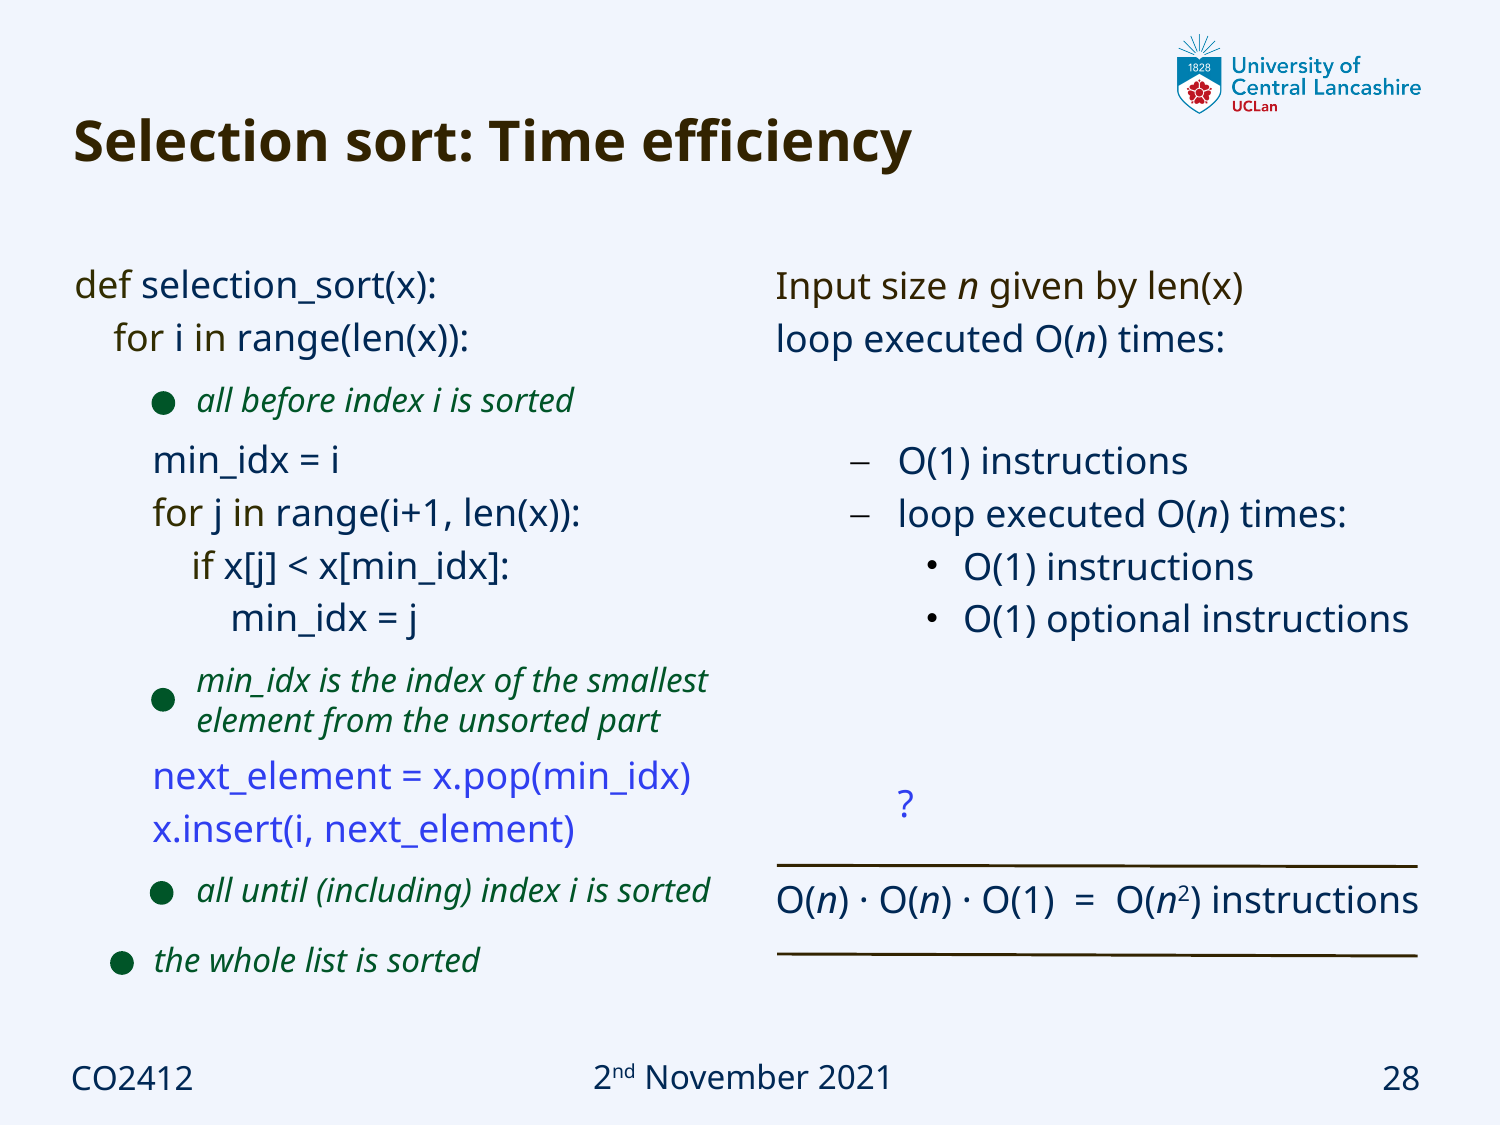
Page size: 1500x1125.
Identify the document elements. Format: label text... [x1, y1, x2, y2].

title Selection sort: Time efficiency [58, 93, 1475, 186]
text_box [110, 951, 134, 975]
text_box def selection_sort(x): for i in range(len(x)): min_idx = i for j in range(i+1, len(x)): if x[j] < x[min_idx]: min_idx = j next_element = x.pop(min_idx) x.insert(i, next_element) [59, 246, 725, 858]
picture [1177, 34, 1421, 93]
text_box [149, 881, 174, 905]
text_box [151, 687, 175, 712]
text_box the whole list is sorted [139, 931, 712, 987]
text_box [151, 391, 176, 415]
text_box min_idx is the index of the smallest element from the unsorted part [181, 651, 752, 747]
text_box Input size n given by len(x) loop executed O(n) times: O(1) instructions loop executed O(n) times: O(1) instructions O(1) optional instructions ? O(n) · O(n) · O(1) = O(n2) instructions [760, 247, 1493, 1017]
text_box all before index i is sorted [181, 372, 637, 433]
text_box all until (including) index i is sorted [181, 862, 755, 918]
